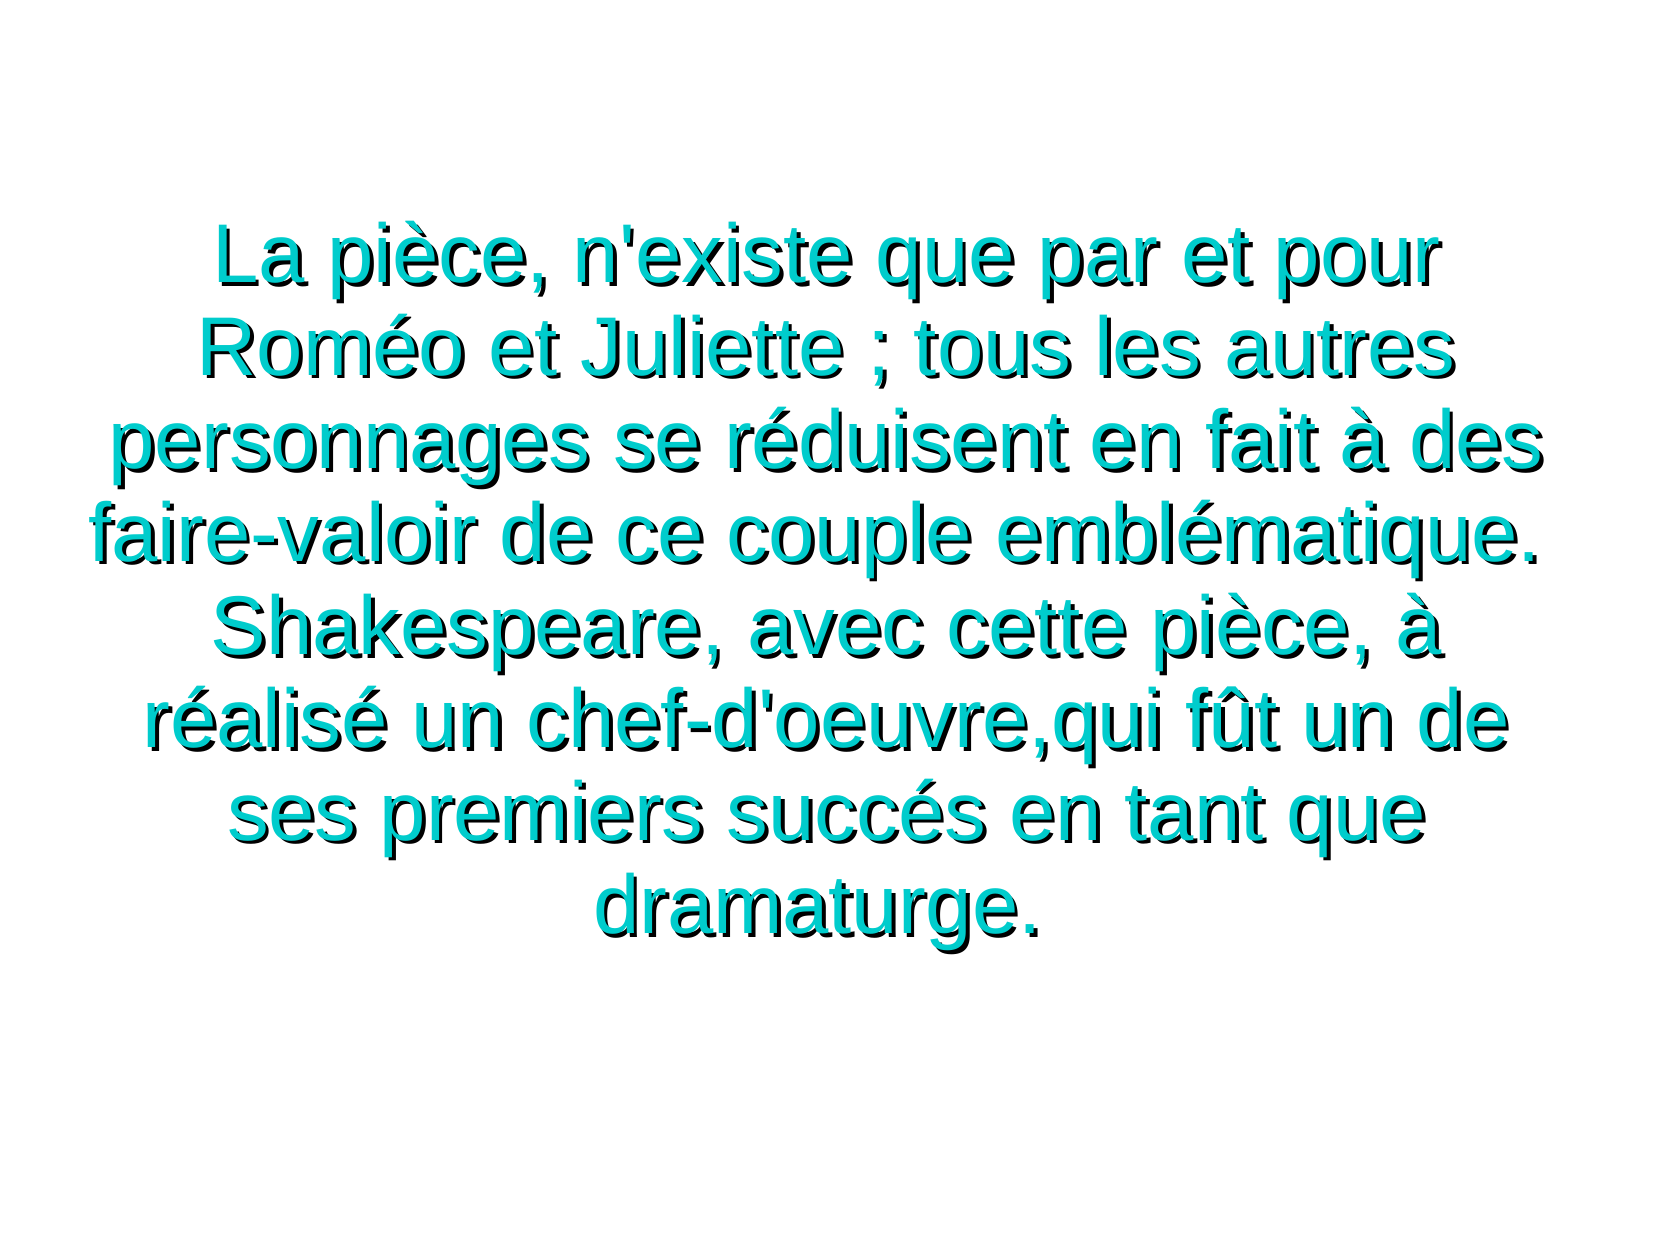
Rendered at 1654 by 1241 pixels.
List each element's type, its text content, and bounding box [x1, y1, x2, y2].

subtitle La pièce, n'existe que par et pour Roméo et Juliette ; tous les autres personnages se réduisent en fait à des faire-valoir de ce couple emblématique. Shakespeare, avec cette pièce, à réalisé un chef-d'oeuvre,qui fût un de ses premiers succés en tant que dramaturge. [82, 49, 1571, 1109]
